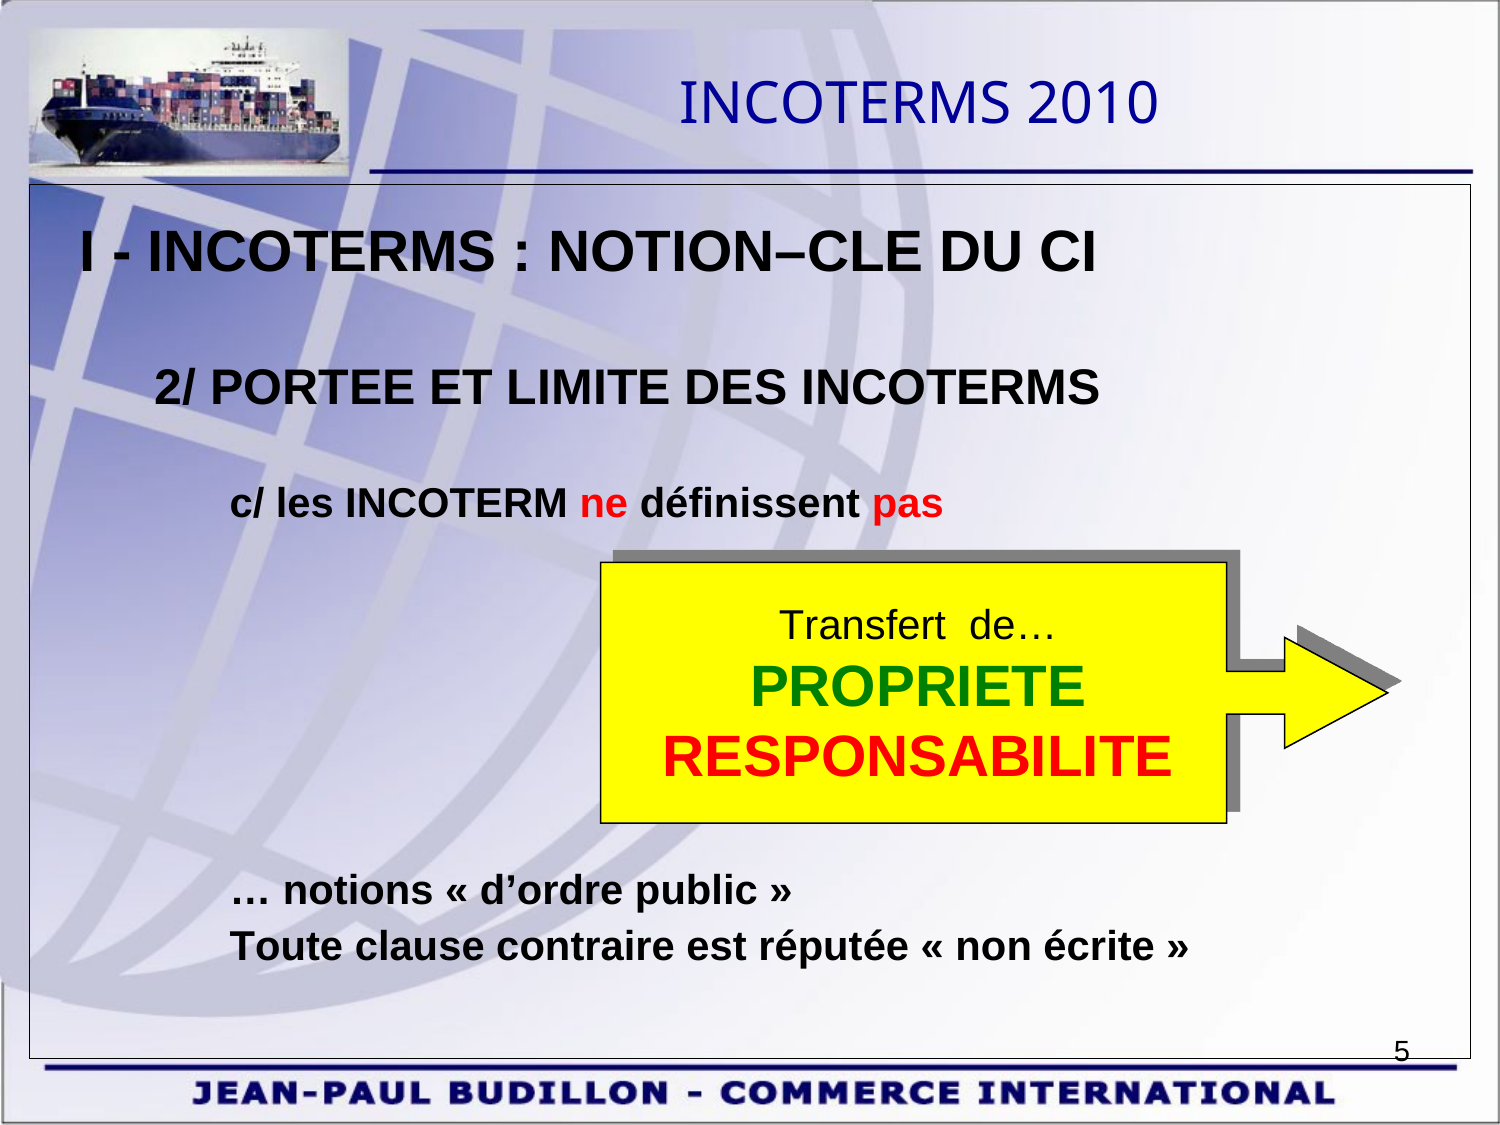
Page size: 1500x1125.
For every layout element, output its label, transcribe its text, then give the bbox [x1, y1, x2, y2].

picture [0, 0, 1500, 1125]
text_box Transfert de… PROPRIETE RESPONSABILITE [625, 590, 1211, 811]
text_box [600, 562, 1388, 824]
title INCOTERMS 2010 [356, 42, 1483, 159]
list I - INCOTERMS : NOTION–CLE DU CI 2/ PORTEE ET LIMITE DES INCOTERMS c/ les INCOTERM ne définissent pas … notions « d’ordre public » Toute clause contraire est réputée « non écrite » [64, 213, 1447, 1041]
